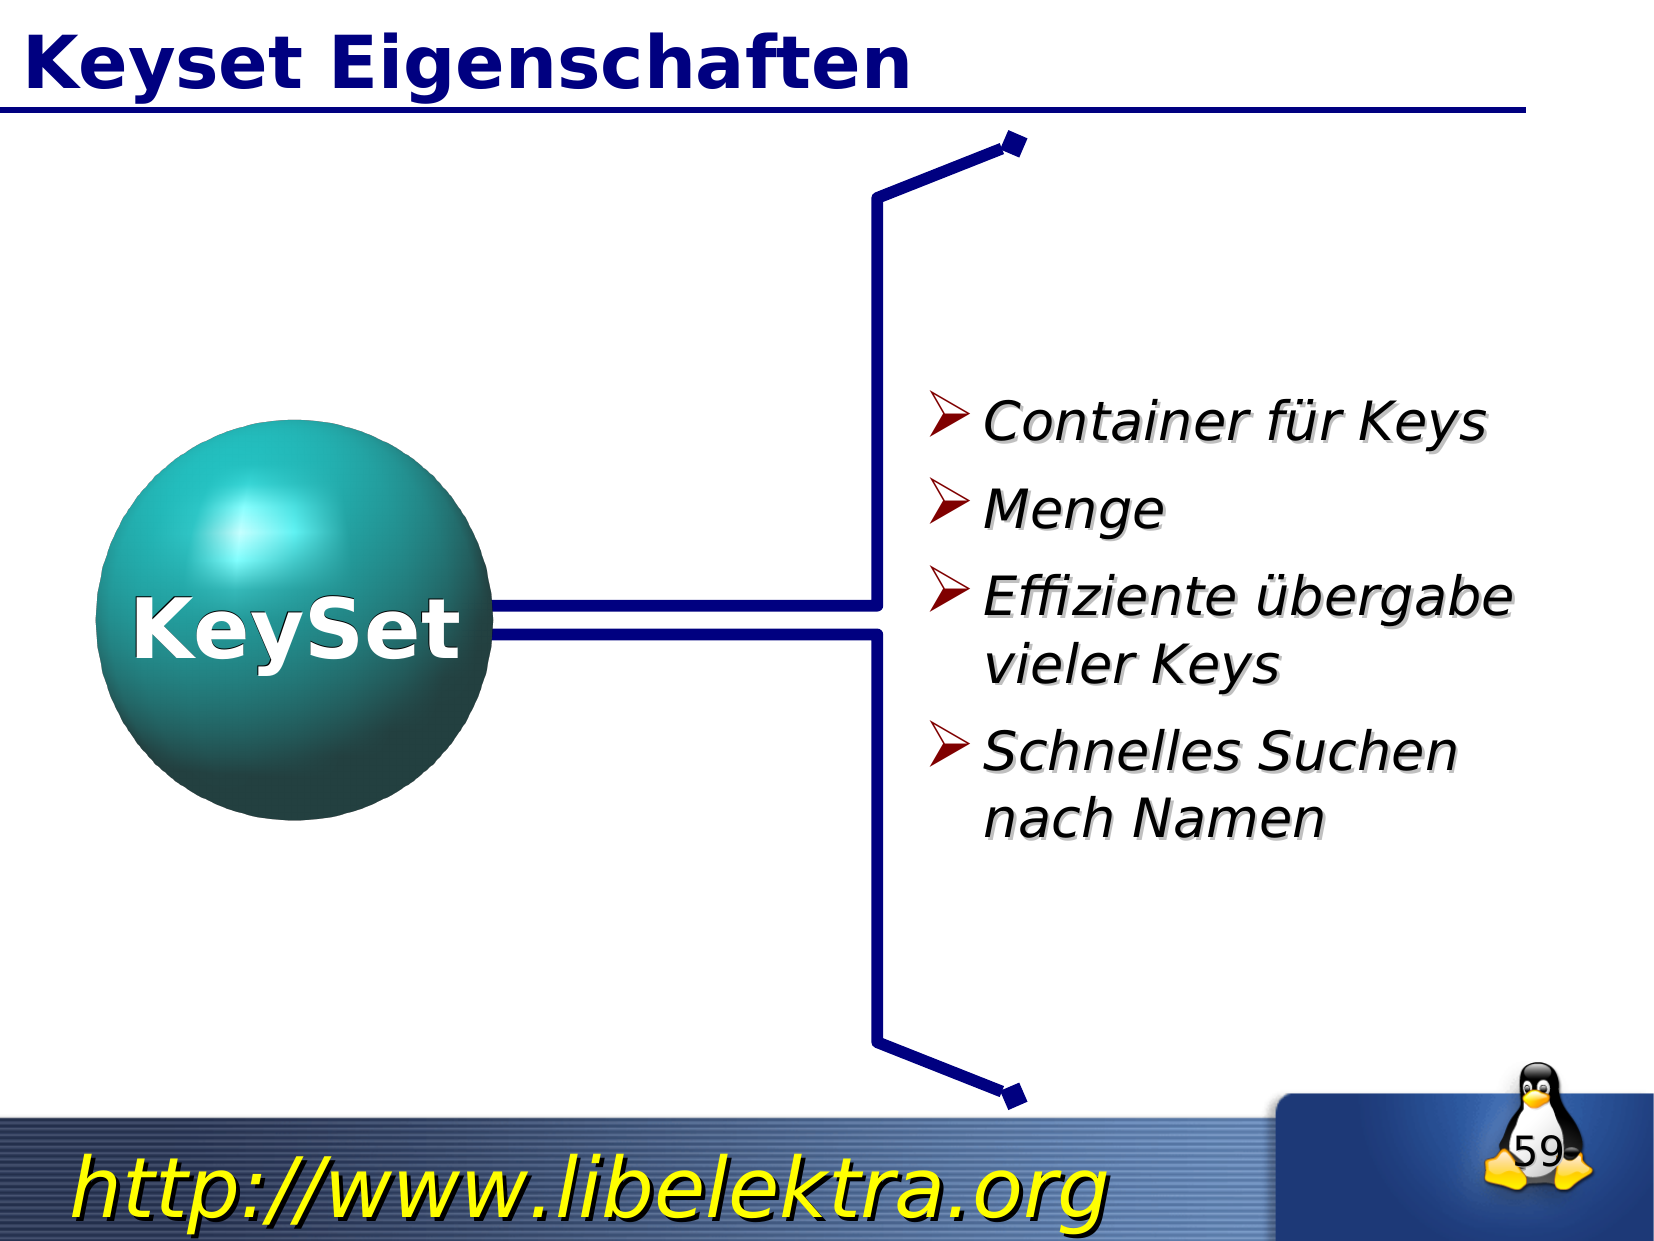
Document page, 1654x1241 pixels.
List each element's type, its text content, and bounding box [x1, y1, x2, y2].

picture [0, 1061, 1654, 1241]
list Container für Keys Menge Effiziente übergabe vieler Keys Schnelles Suchen nach Namen [909, 378, 1614, 854]
text_box <Nummer> [1312, 1122, 1566, 1178]
text_box KeySet [129, 574, 462, 720]
text_box Keyset Eigenschaften [22, 14, 1611, 111]
